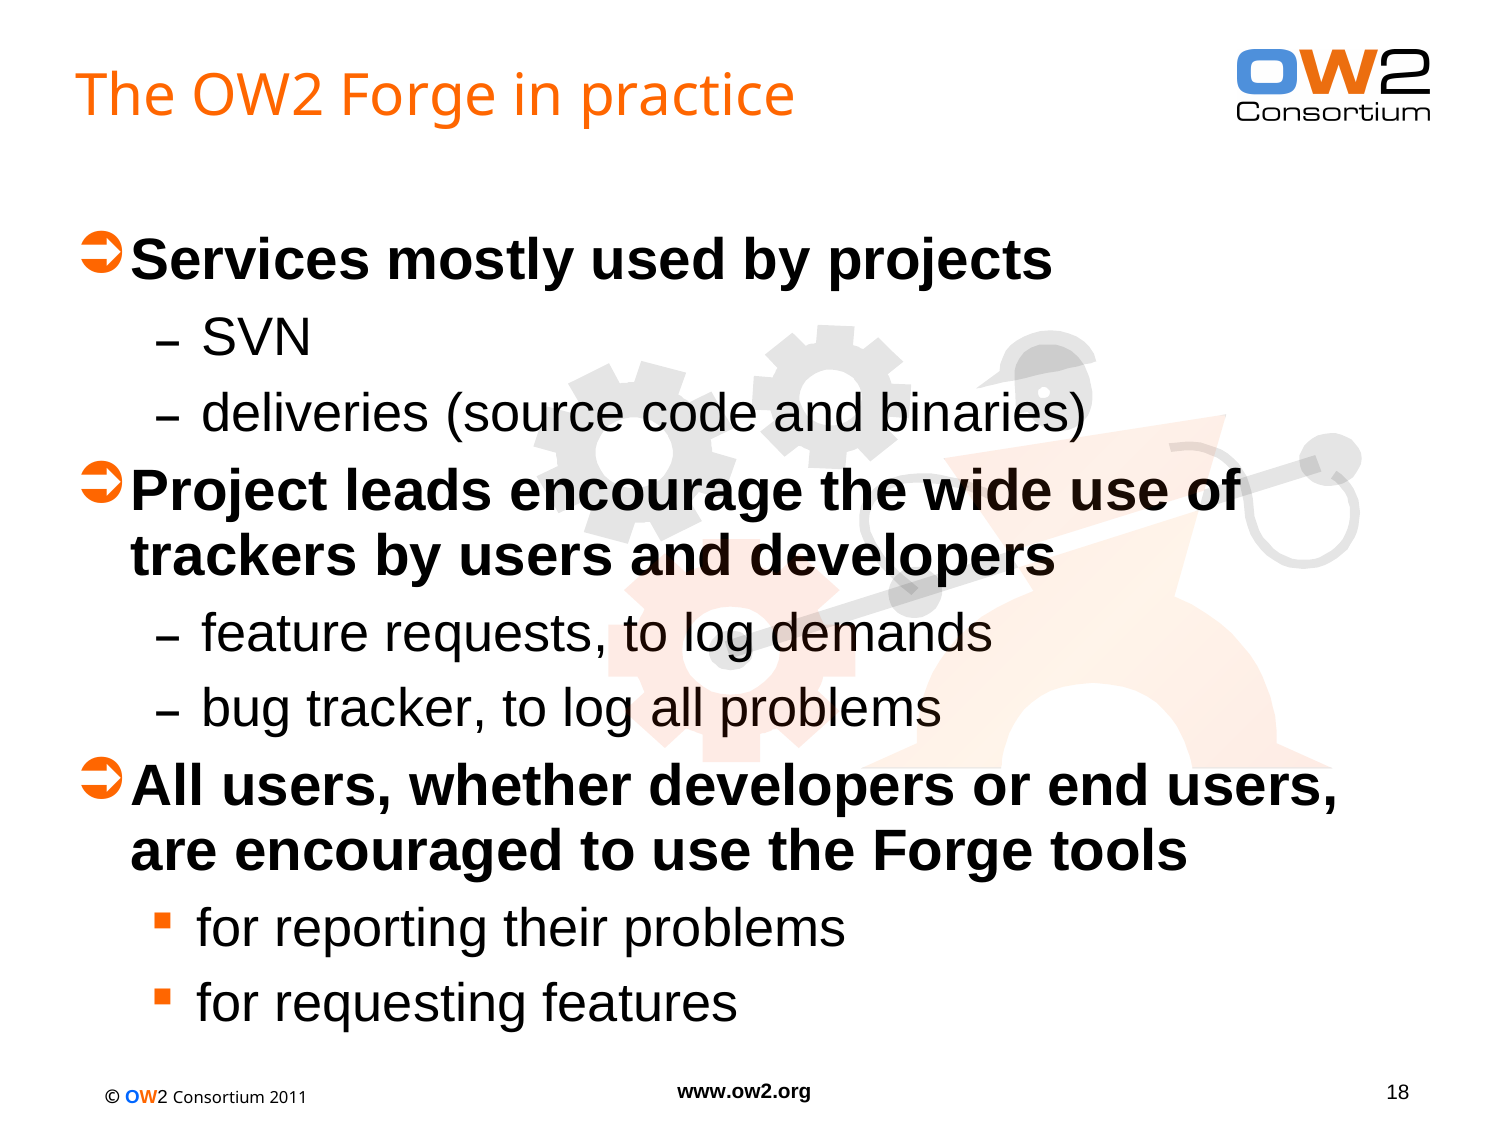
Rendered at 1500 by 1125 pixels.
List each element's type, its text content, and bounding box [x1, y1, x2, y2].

text_box [608, 414, 1362, 769]
text_box [975, 330, 1097, 431]
title The OW2 Forge in practice [75, 45, 1175, 215]
list Services mostly used by projects SVN deliveries (source code and binaries) Project leads encourage the wide use of trackers by users and developers feature requests, to log demands bug tracker, to log all problems All users, whether developers or end users, are encouraged to use the Forge tools for reporting their problems for requesting features [74, 227, 1425, 1034]
text_box [751, 324, 912, 470]
text_box [533, 360, 737, 544]
